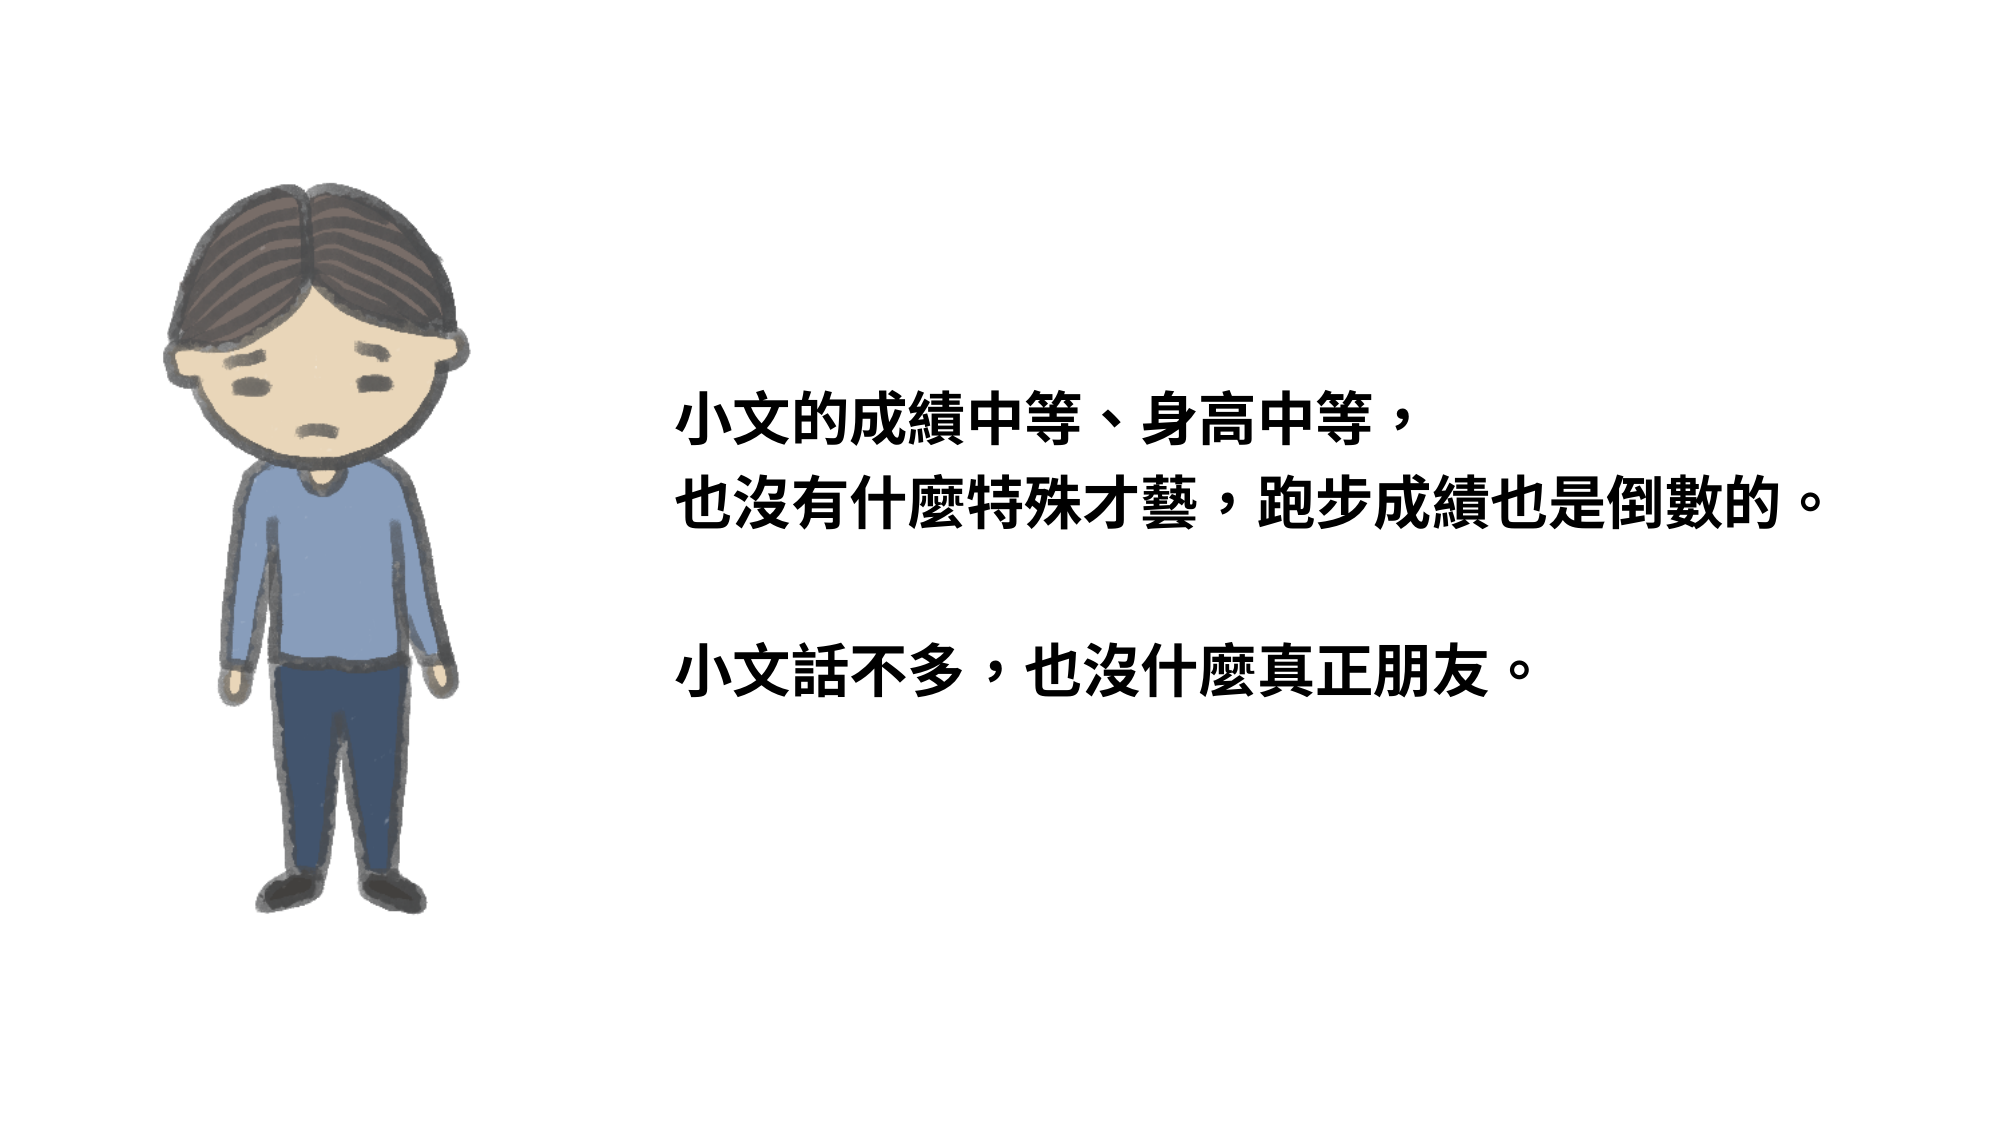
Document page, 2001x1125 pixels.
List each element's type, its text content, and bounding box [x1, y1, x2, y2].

text_box 小文的成績中等、身高中等， 也沒有什麼特殊才藝，跑步成績也是倒數的。 小文話不多，也沒什麼真正朋友。 [660, 360, 1891, 711]
picture [104, 127, 520, 948]
